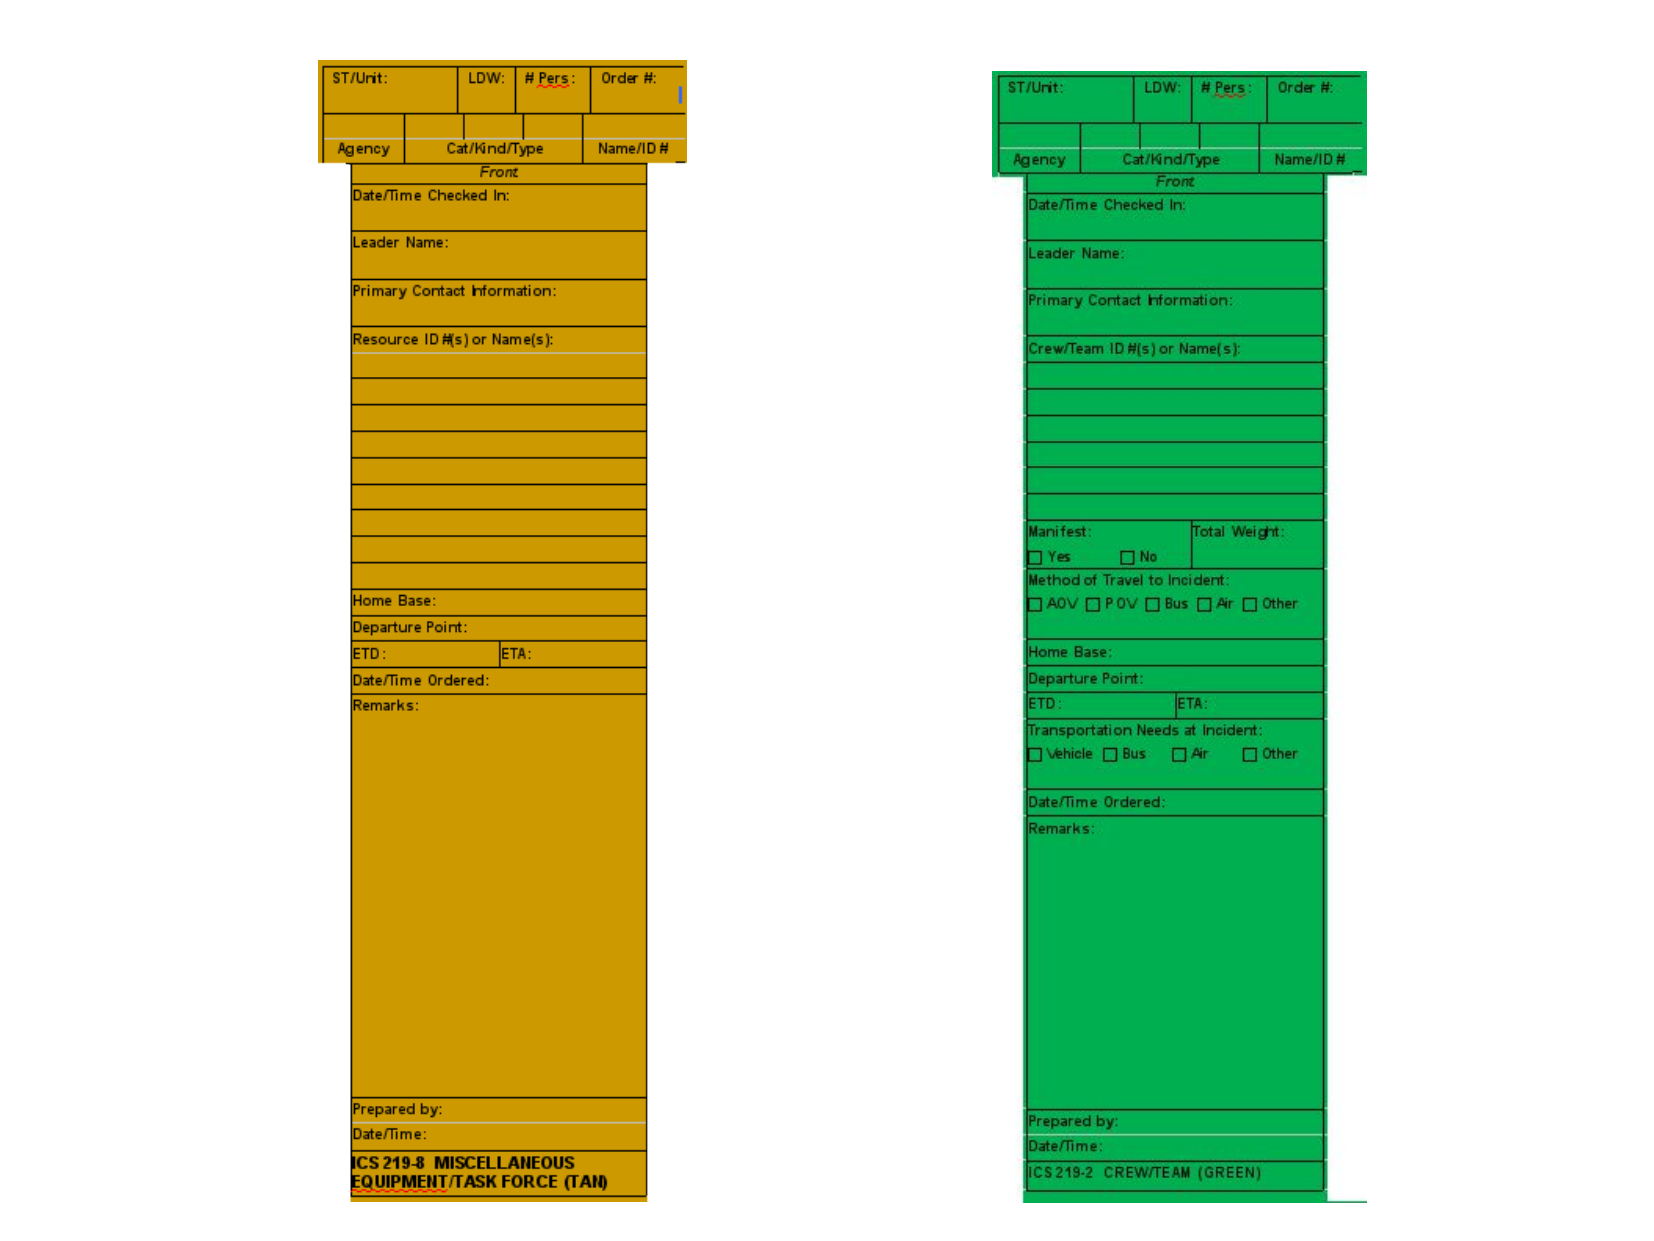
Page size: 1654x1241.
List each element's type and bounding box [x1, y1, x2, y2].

picture [318, 60, 687, 1202]
picture [992, 71, 1367, 1203]
